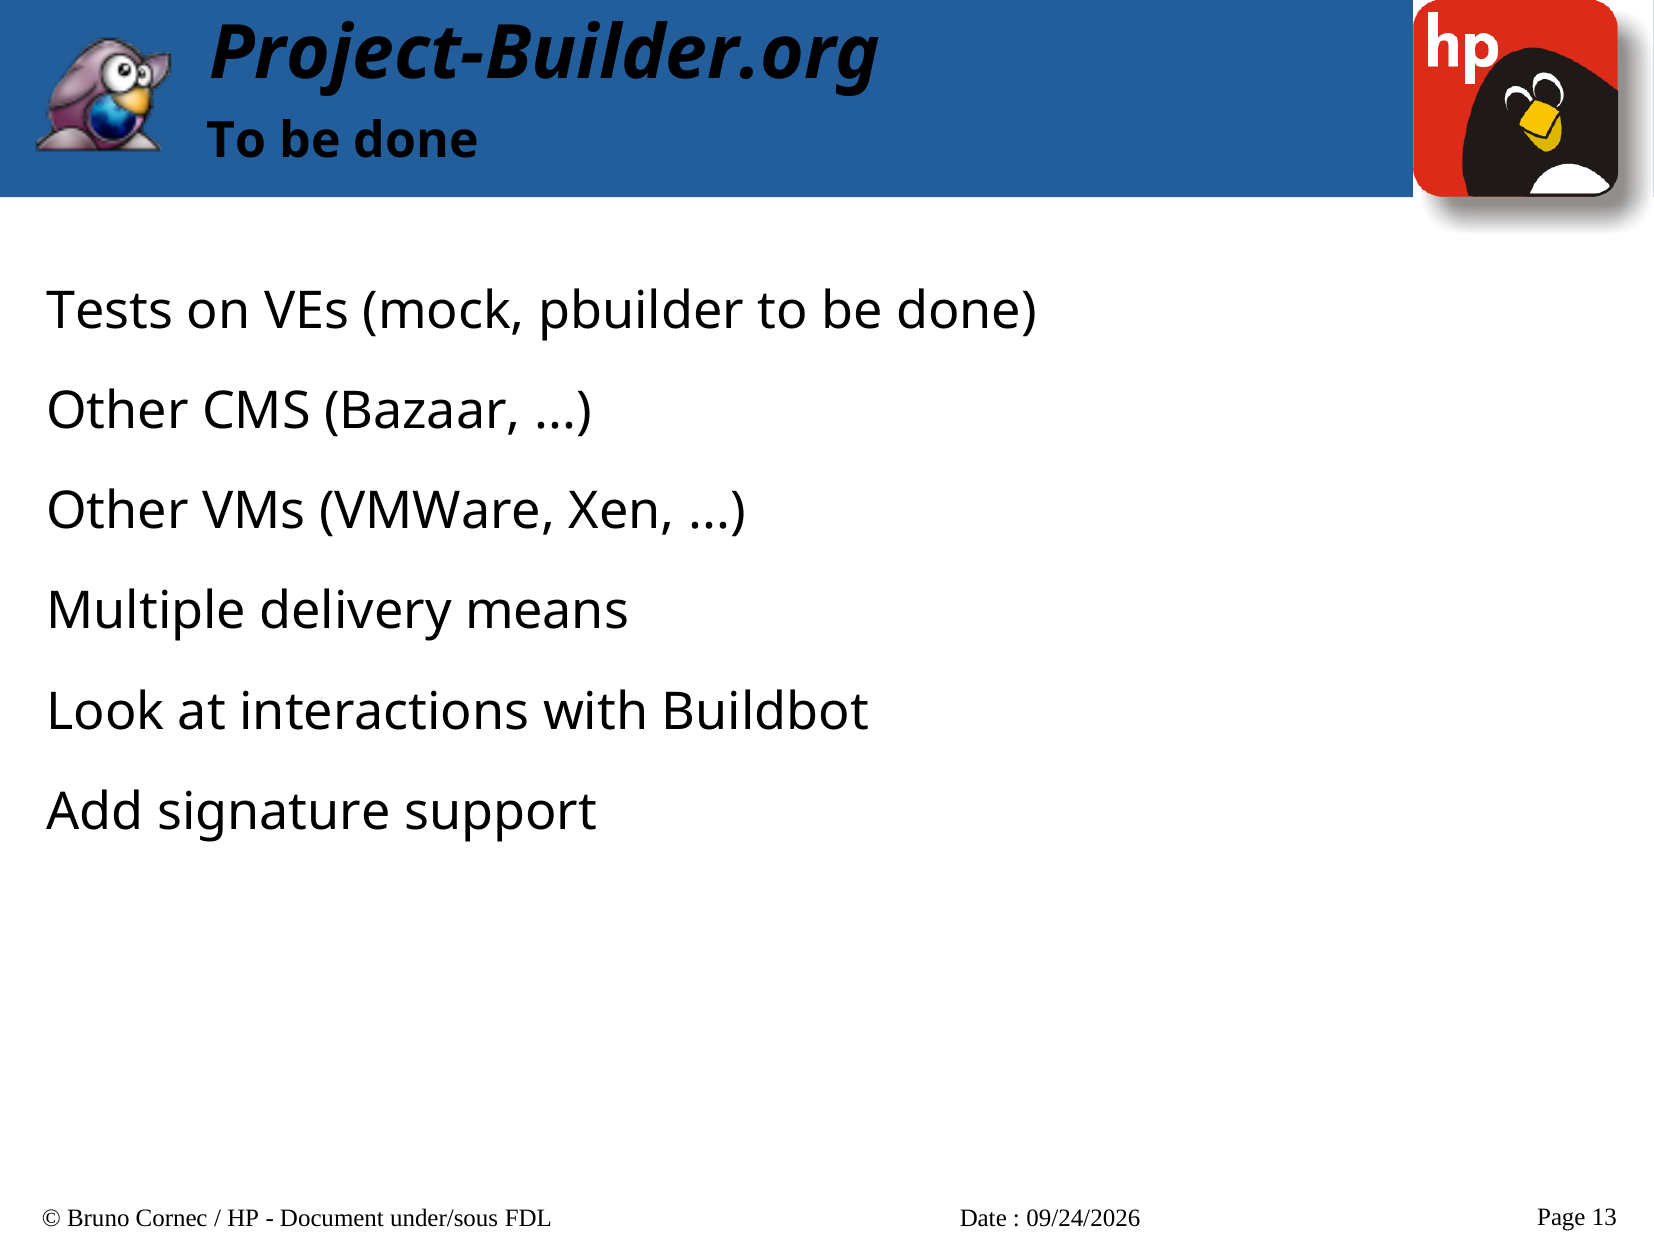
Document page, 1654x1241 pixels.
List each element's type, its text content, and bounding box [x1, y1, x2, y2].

picture [0, 0, 211, 199]
title To be done [206, 59, 1121, 221]
picture [1413, 0, 1654, 235]
list Tests on VEs (mock, pbuilder to be done) Other CMS (Bazaar, ...) Other VMs (VMWare, Xen, ...) Multiple delivery means Look at interactions with Buildbot Add signature support [34, 272, 1642, 1101]
